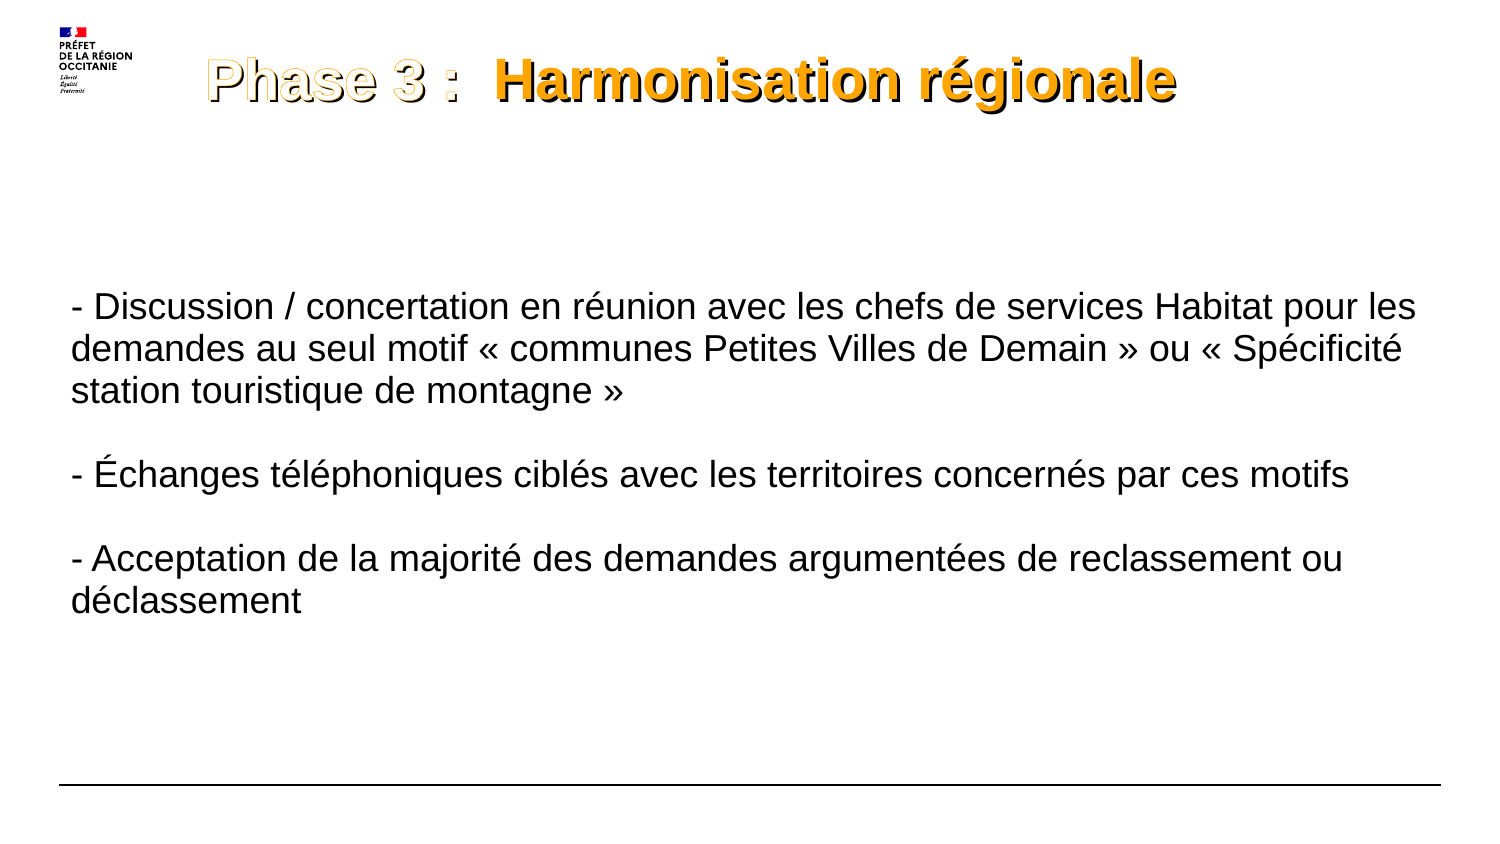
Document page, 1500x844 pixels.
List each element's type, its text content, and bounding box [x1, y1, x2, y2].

list Phase 3 : Harmonisation régionale [23, 47, 1323, 189]
title - Discussion / concertation en réunion avec les chefs de services Habitat pour les demandes au seul motif « communes Petites Villes de Demain » ou « Spécificité station touristique de montagne » - Échanges téléphoniques ciblés avec les territoires concernés par ces motifs - Acceptation de la majorité des demandes argumentées de reclassement ou déclassement [70, 228, 1453, 721]
